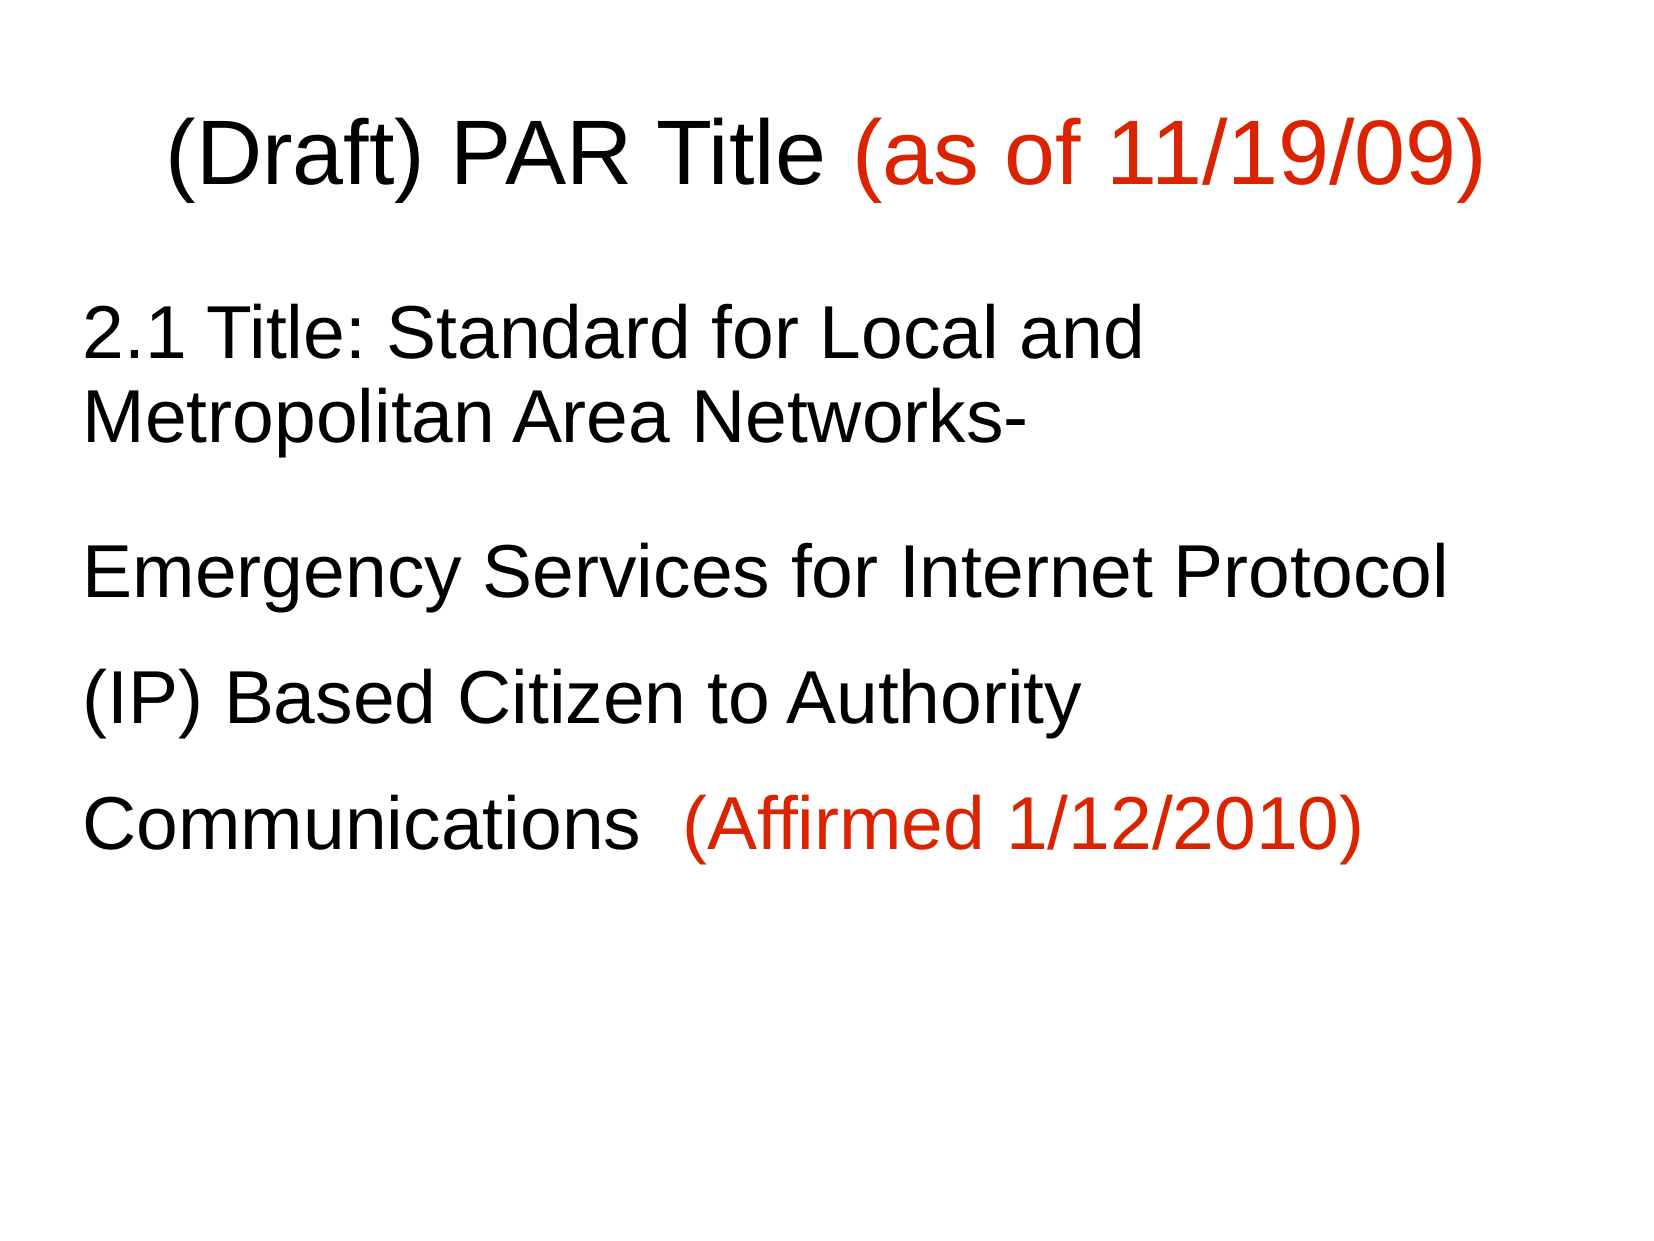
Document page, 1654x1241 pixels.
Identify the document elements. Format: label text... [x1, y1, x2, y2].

title (Draft) PAR Title (as of 11/19/09) [82, 56, 1571, 250]
list 2.1 Title: Standard for Local and Metropolitan Area Networks- Emergency Services for Internet Protocol (IP) Based Citizen to Authority Communications (Affirmed 1/12/2010) [82, 290, 1571, 1094]
